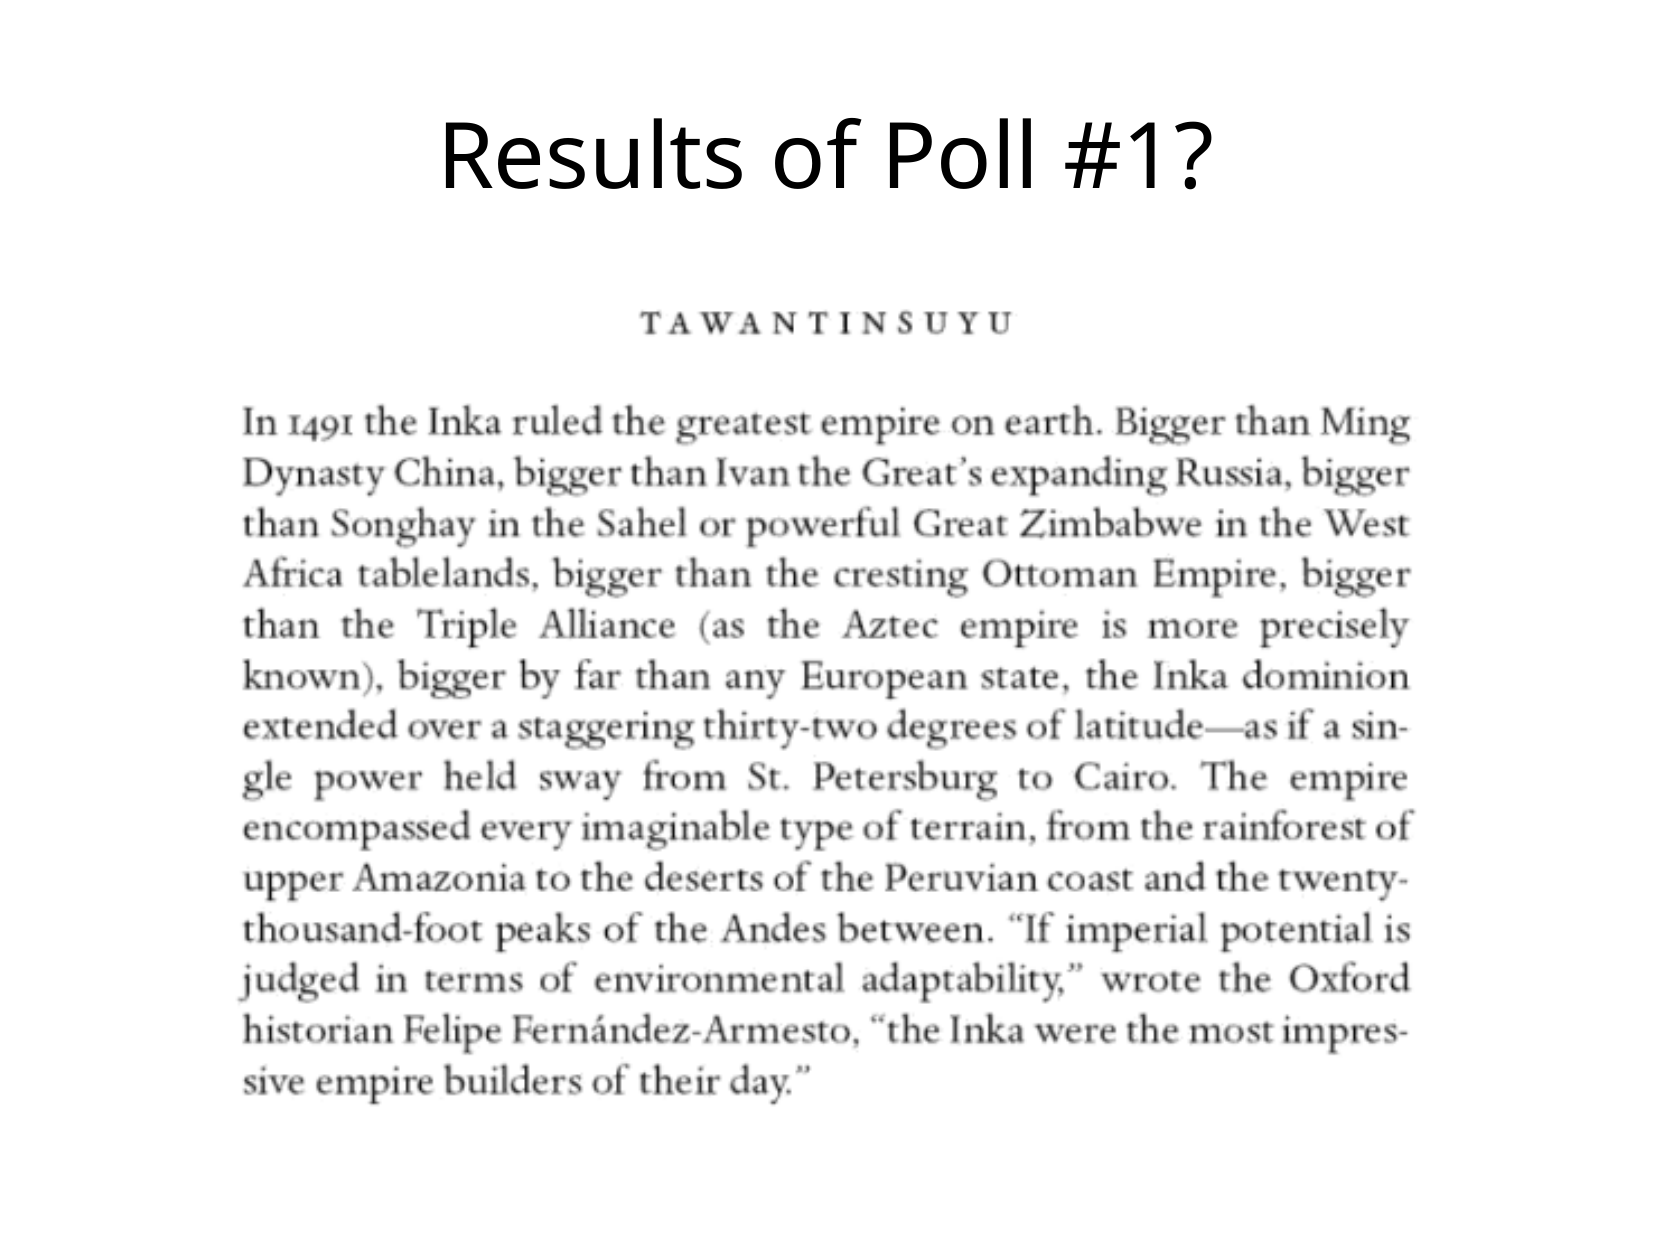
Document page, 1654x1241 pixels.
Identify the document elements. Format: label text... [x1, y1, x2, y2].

title Results of Poll #1? [82, 49, 1571, 257]
picture [214, 290, 1439, 1109]
